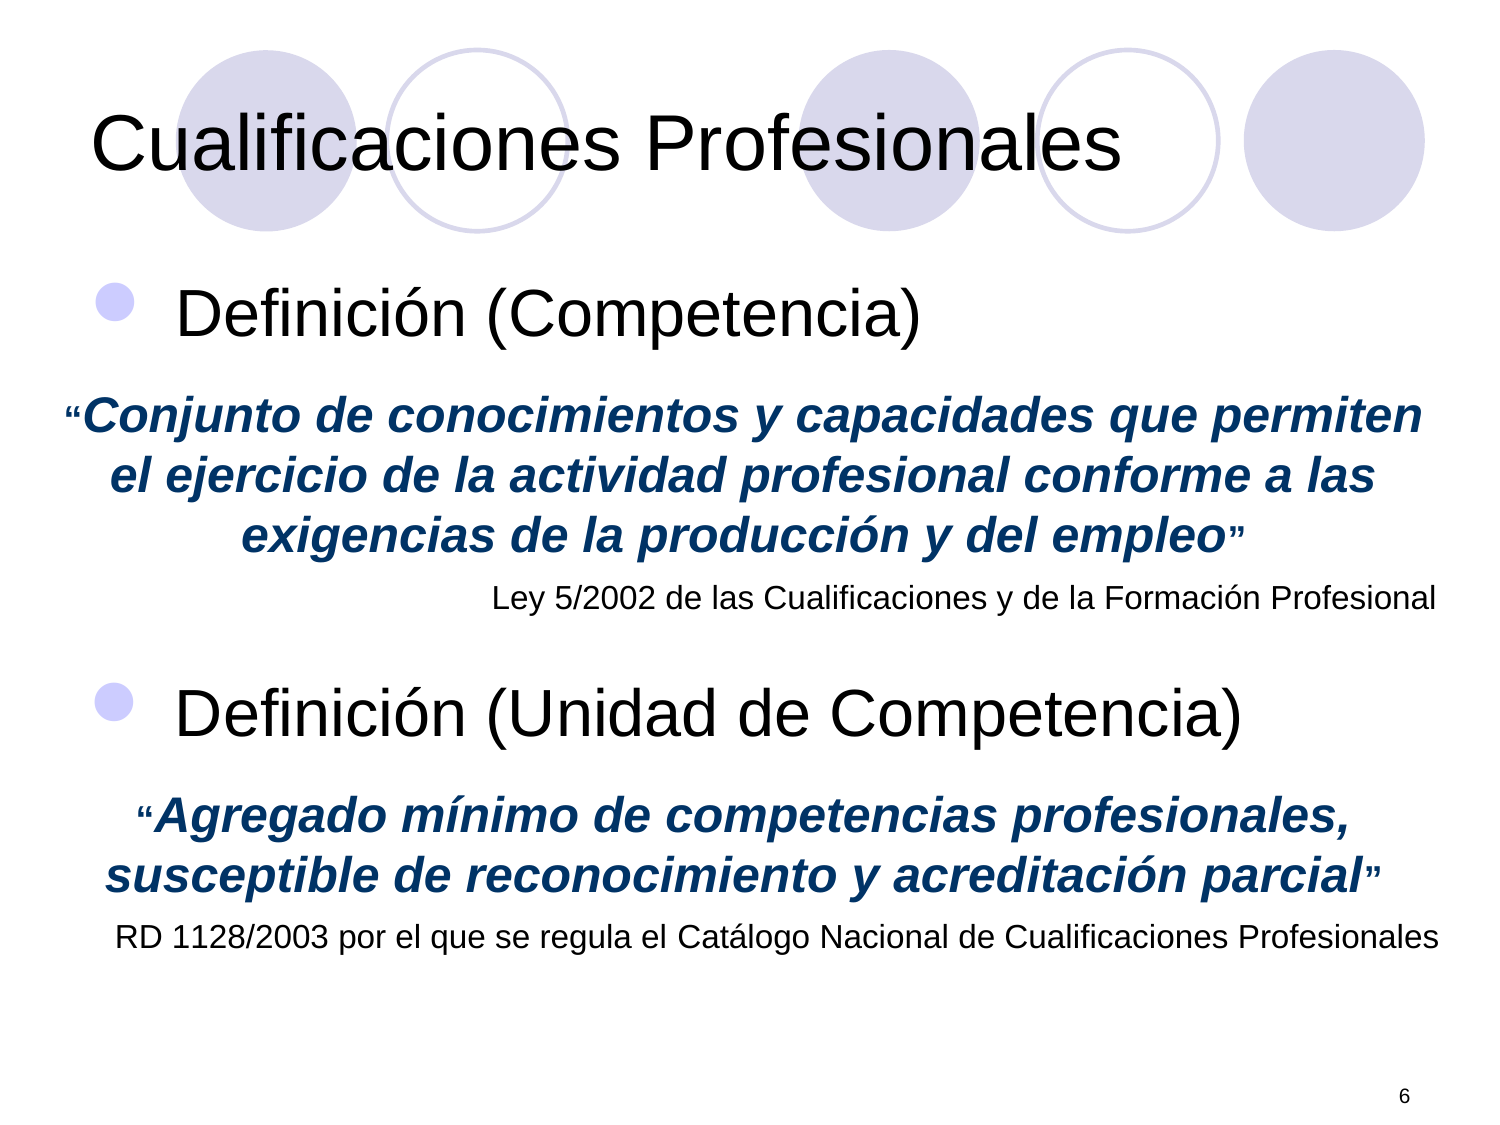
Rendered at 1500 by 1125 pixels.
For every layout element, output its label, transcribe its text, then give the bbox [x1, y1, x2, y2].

text_box RD 1128/2003 por el que se regula el Catálogo Nacional de Cualificaciones Profesionales [99, 907, 1463, 963]
list Definición (Competencia) [75, 262, 1426, 374]
text_box Ley 5/2002 de las Cualificaciones y de la Formación Profesional [369, 568, 1463, 625]
text_box “Agregado mínimo de competencias profesionales, susceptible de reconocimiento y acreditación parcial” [24, 774, 1463, 911]
title Cualificaciones Profesionales [75, 45, 1426, 233]
text_box Definición (Unidad de Competencia) [75, 662, 1426, 774]
text_box “Conjunto de conocimientos y capacidades que permiten el ejercicio de la actividad profesional conforme a las exigencias de la producción y del empleo” [24, 374, 1463, 571]
text_box <number> [1074, 1074, 1426, 1101]
